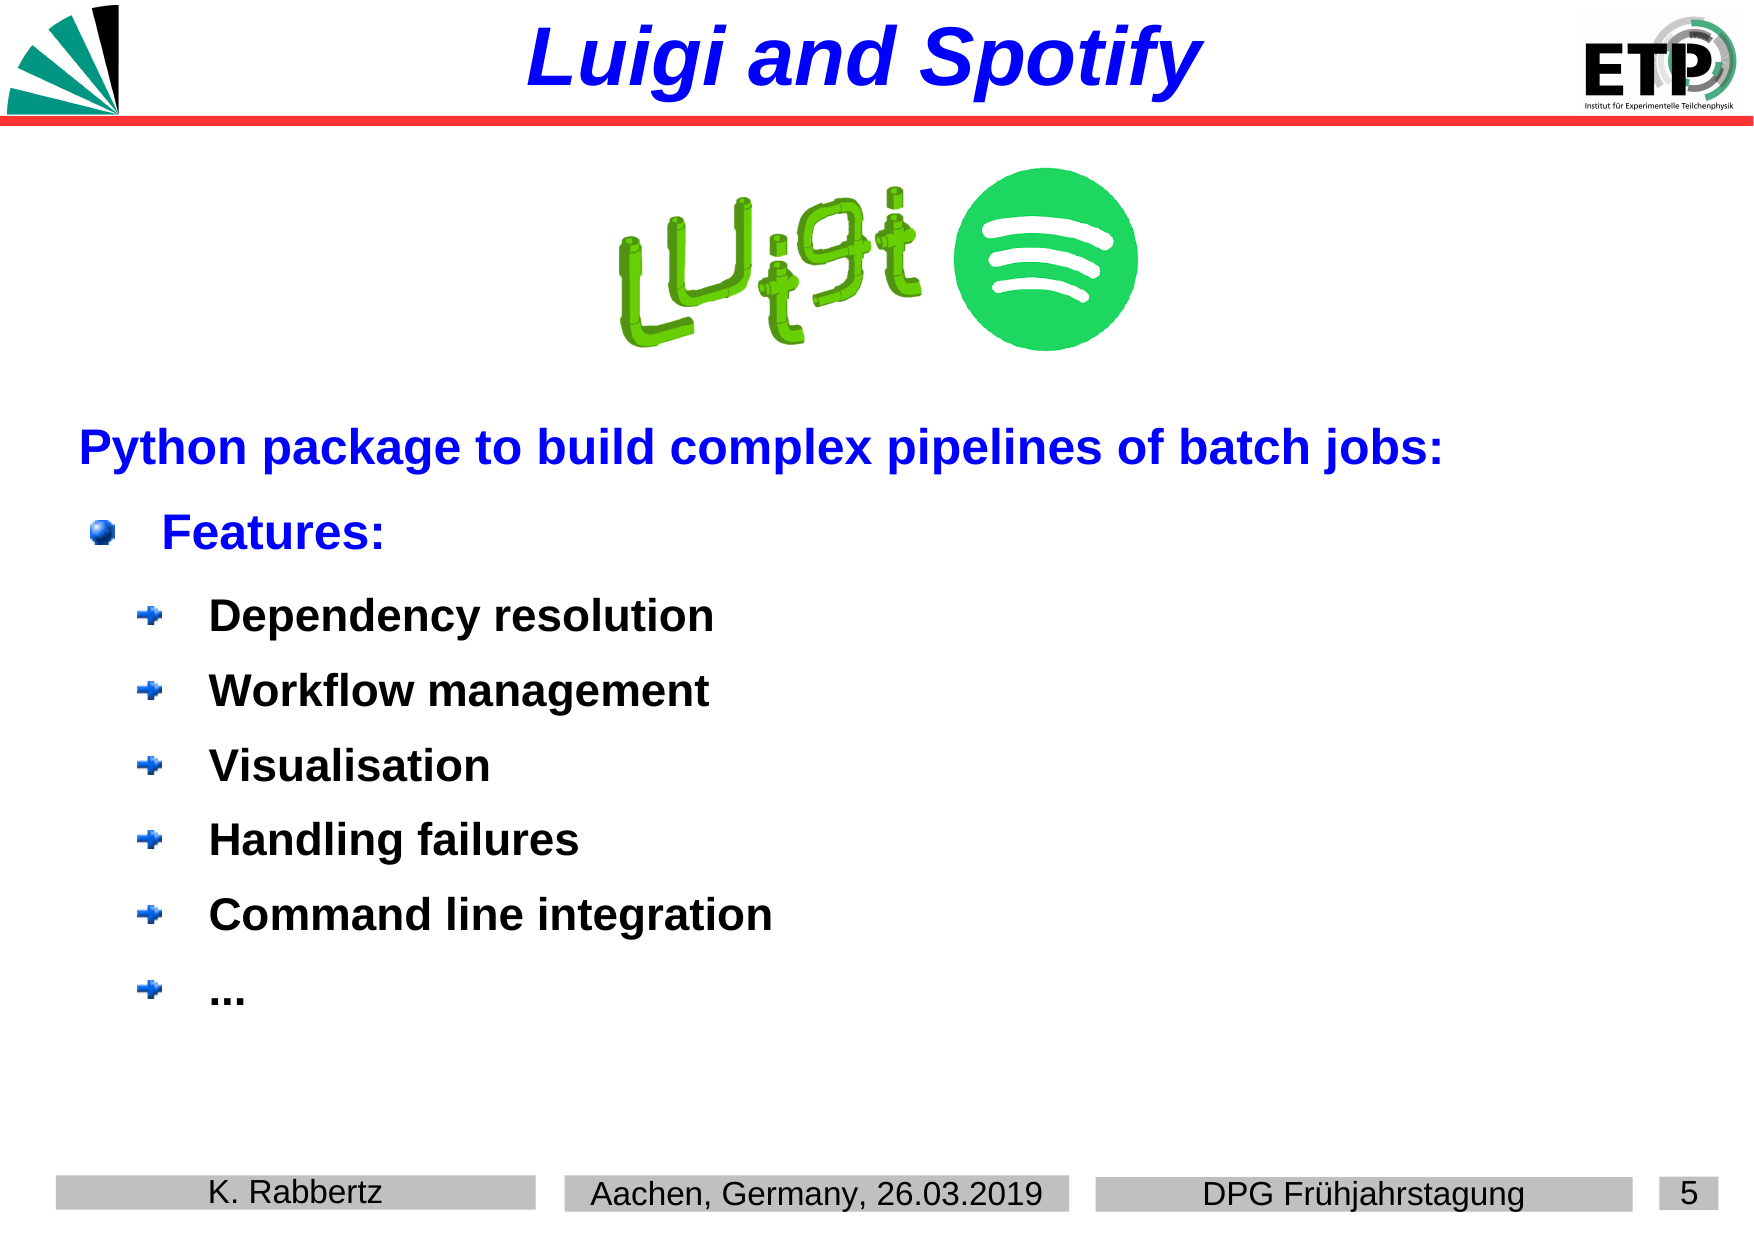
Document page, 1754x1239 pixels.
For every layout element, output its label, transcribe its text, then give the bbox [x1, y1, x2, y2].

picture [1606, 9, 1744, 113]
picture [952, 166, 1139, 352]
list Python package to build complex pipelines of batch jobs: Features: Dependency resolution Workflow management Visualisation Handling failures Command line integration ... [78, 419, 1665, 1016]
title Luigi and Spotify [123, 0, 1606, 114]
picture [615, 184, 923, 349]
picture [7, 5, 119, 116]
